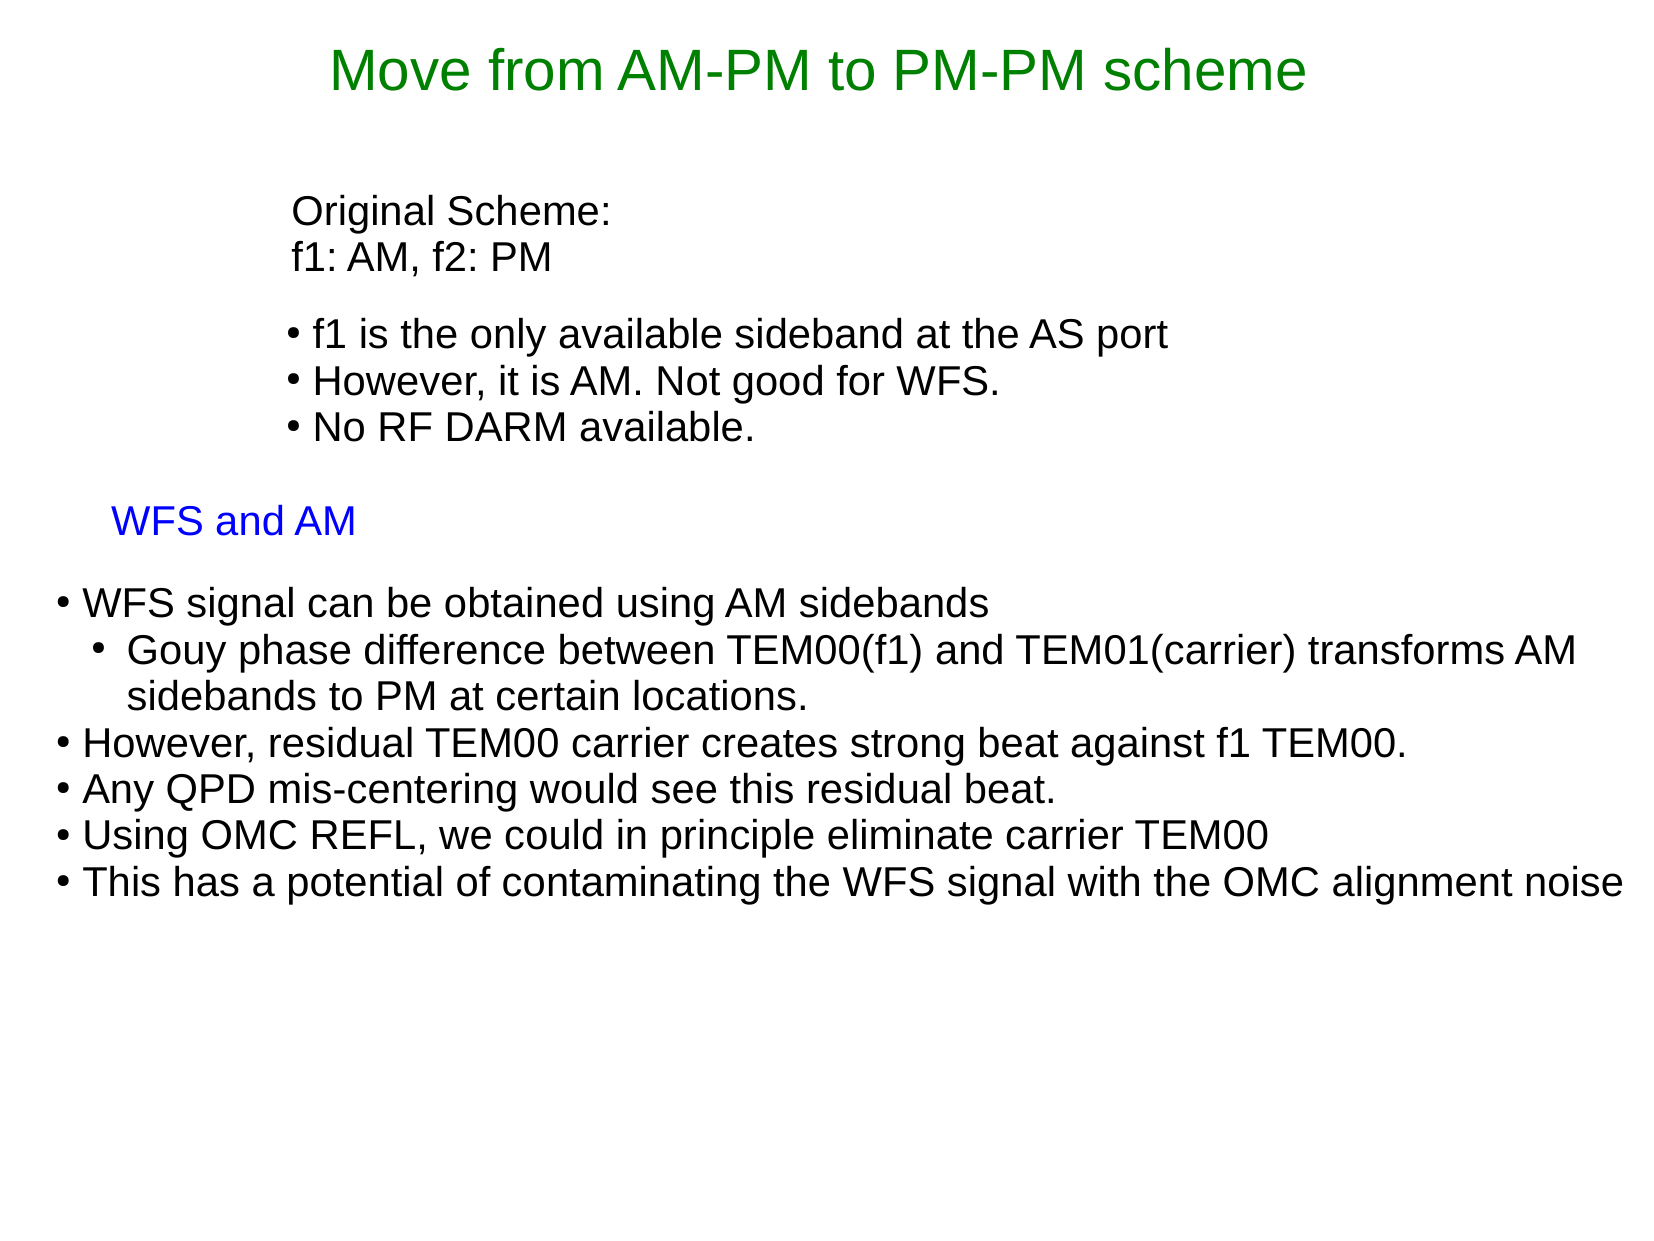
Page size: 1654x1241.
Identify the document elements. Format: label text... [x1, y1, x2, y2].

text_box Move from AM-PM to PM-PM scheme [311, 26, 1327, 113]
text_box WFS signal can be obtained using AM sidebands Gouy phase difference between TEM00(f1) and TEM01(carrier) transforms AM sidebands to PM at certain locations. However, residual TEM00 carrier creates strong beat against f1 TEM00. Any QPD mis-centering would see this residual beat. Using OMC REFL, we could in principle eliminate carrier TEM00 This has a potential of contaminating the WFS signal with the OMC alignment noise [38, 569, 1654, 963]
text_box Original Scheme: f1: AM, f2: PM [273, 177, 630, 291]
text_box f1 is the only available sideband at the AS port However, it is AM. Not good for WFS. No RF DARM available. [268, 300, 1187, 461]
text_box WFS and AM [93, 487, 375, 555]
